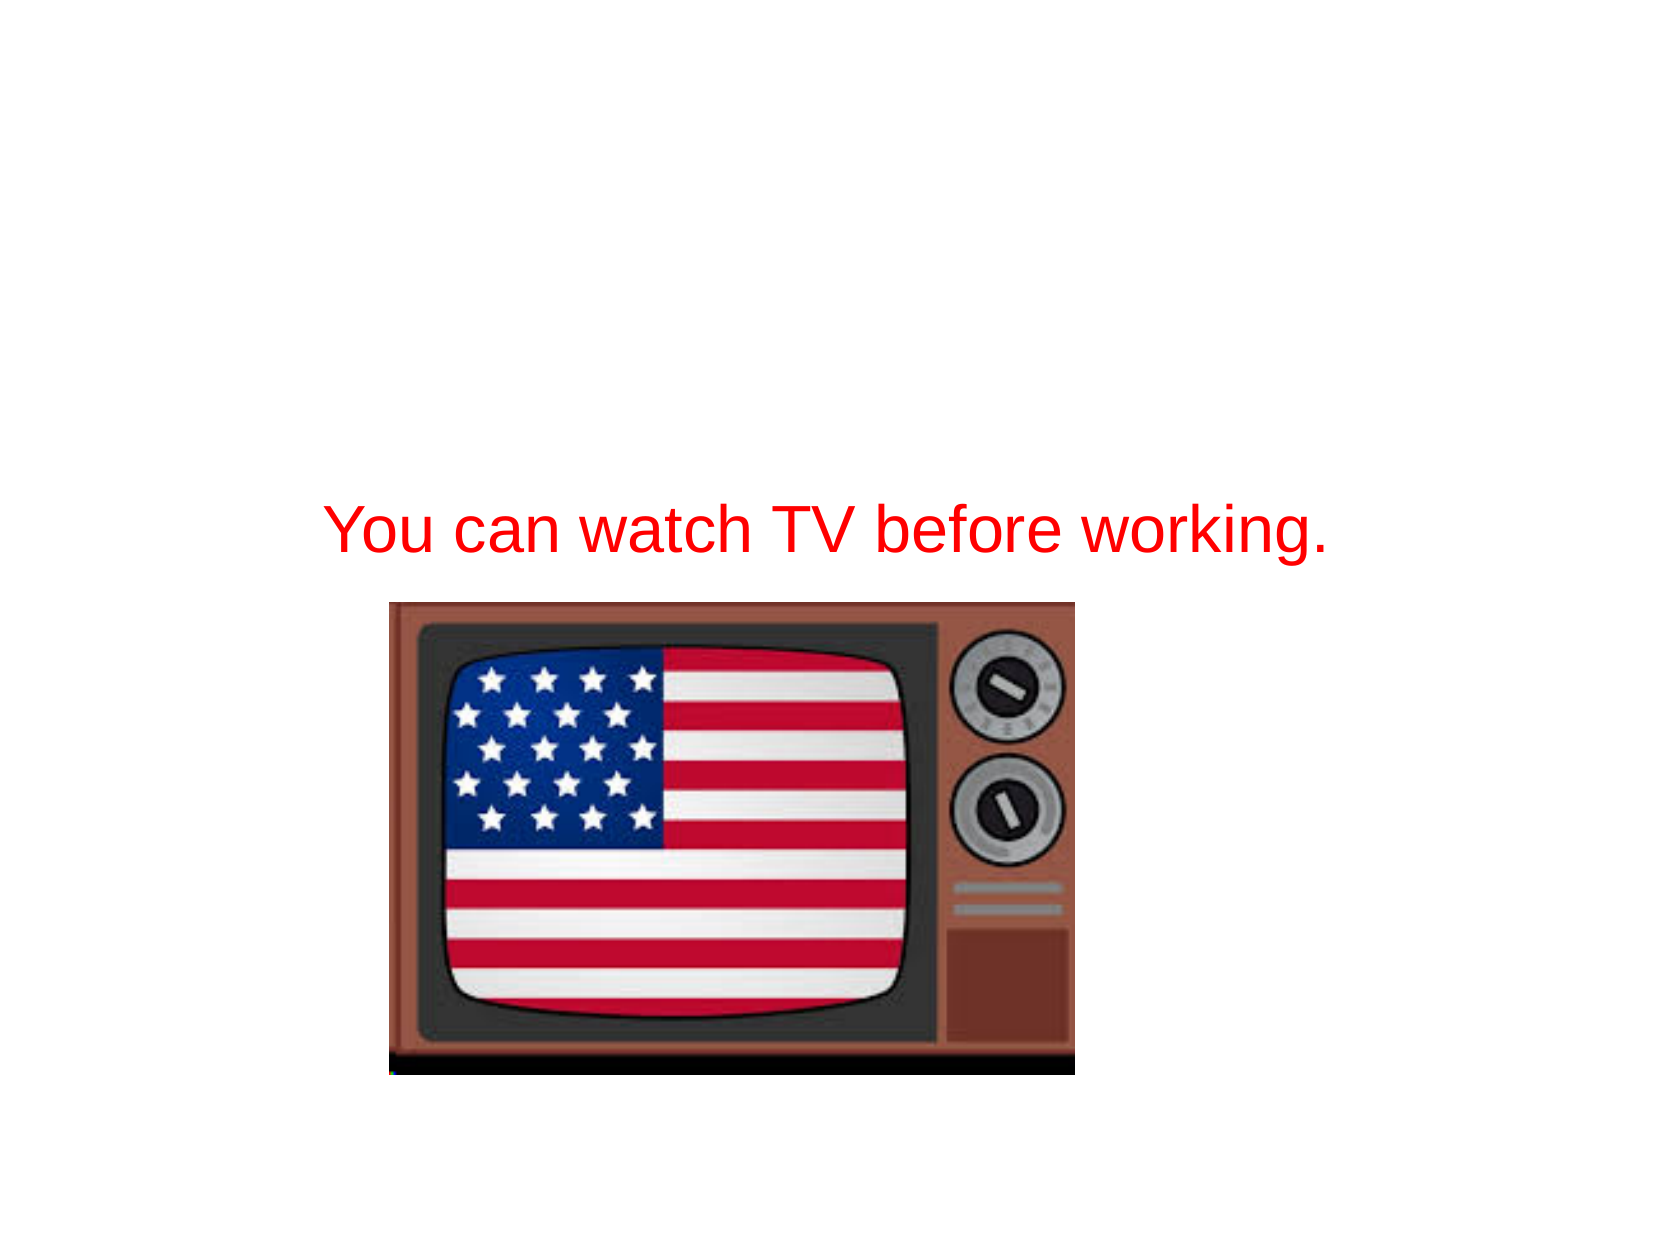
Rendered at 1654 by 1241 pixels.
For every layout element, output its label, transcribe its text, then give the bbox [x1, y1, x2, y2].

subtitle You can watch TV before working. [82, 49, 1571, 1010]
picture [389, 602, 1075, 1075]
